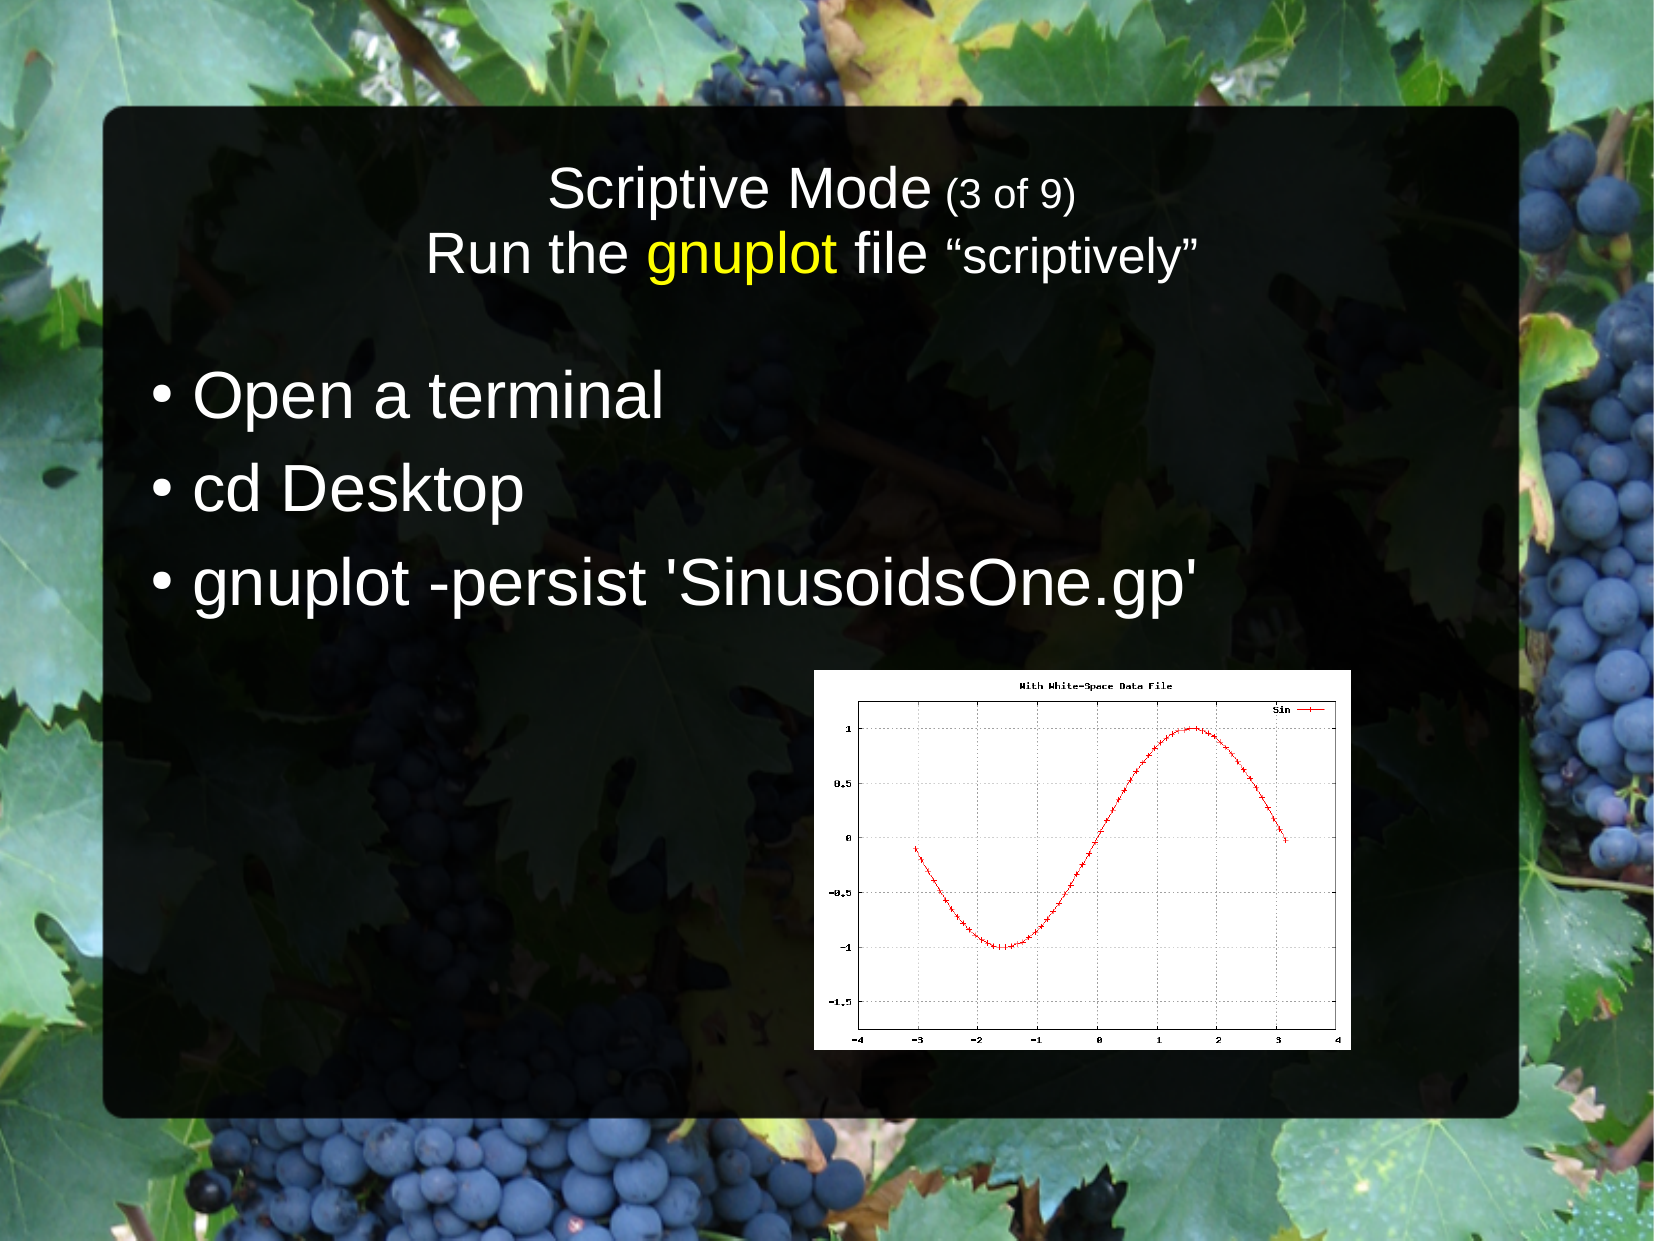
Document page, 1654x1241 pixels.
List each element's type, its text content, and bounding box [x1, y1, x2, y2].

picture [0, 0, 1654, 1241]
subtitle Open a terminal cd Desktop gnuplot -persist 'SinusoidsOne.gp' [150, 357, 1426, 620]
title Scriptive Mode (3 of 9) Run the gnuplot file “scriptively” [118, 125, 1506, 318]
